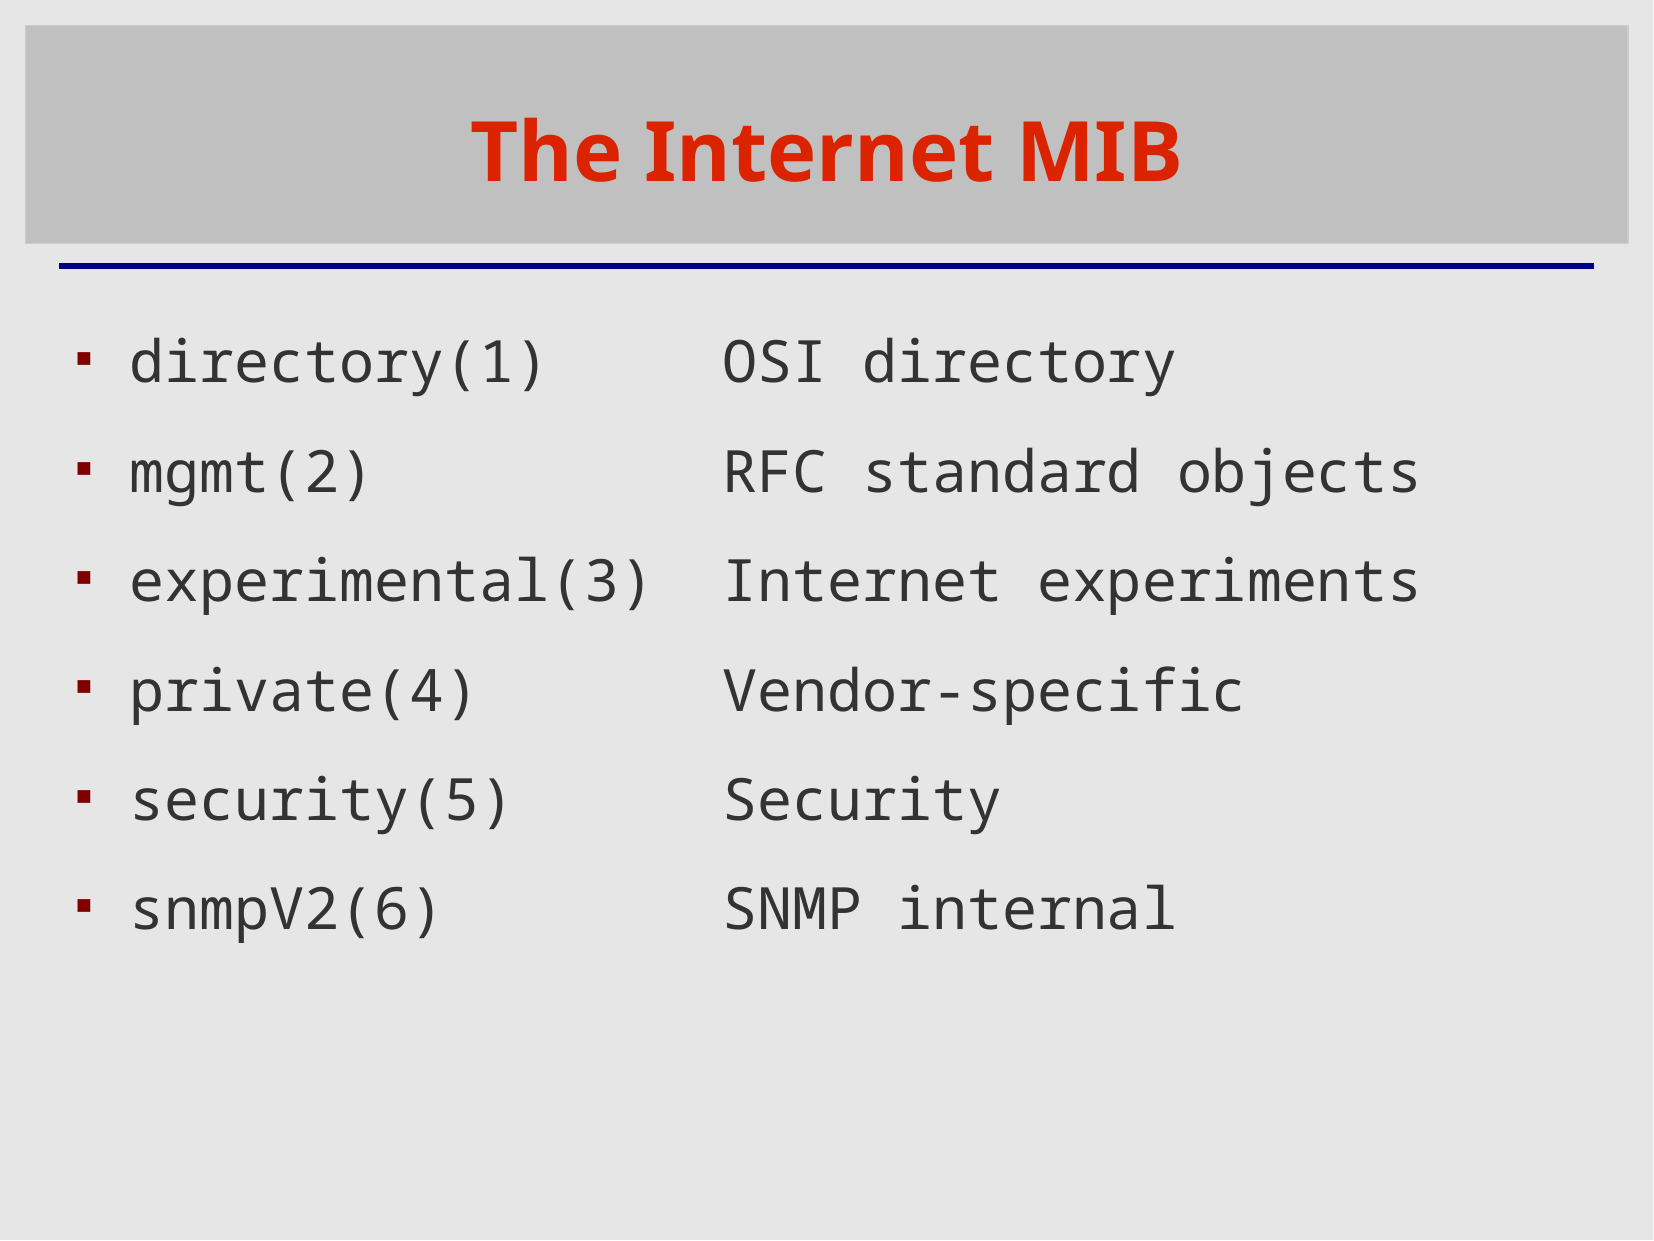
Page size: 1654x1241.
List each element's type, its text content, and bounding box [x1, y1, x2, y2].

title The Internet MIB [121, 46, 1534, 253]
chart [563, 559, 1097, 686]
list directory(1) OSI directory mgmt(2) RFC standard objects experimental(3) Internet experiments private(4) Vendor-specific security(5) Security snmpV2(6) SNMP internal [59, 322, 1594, 1117]
